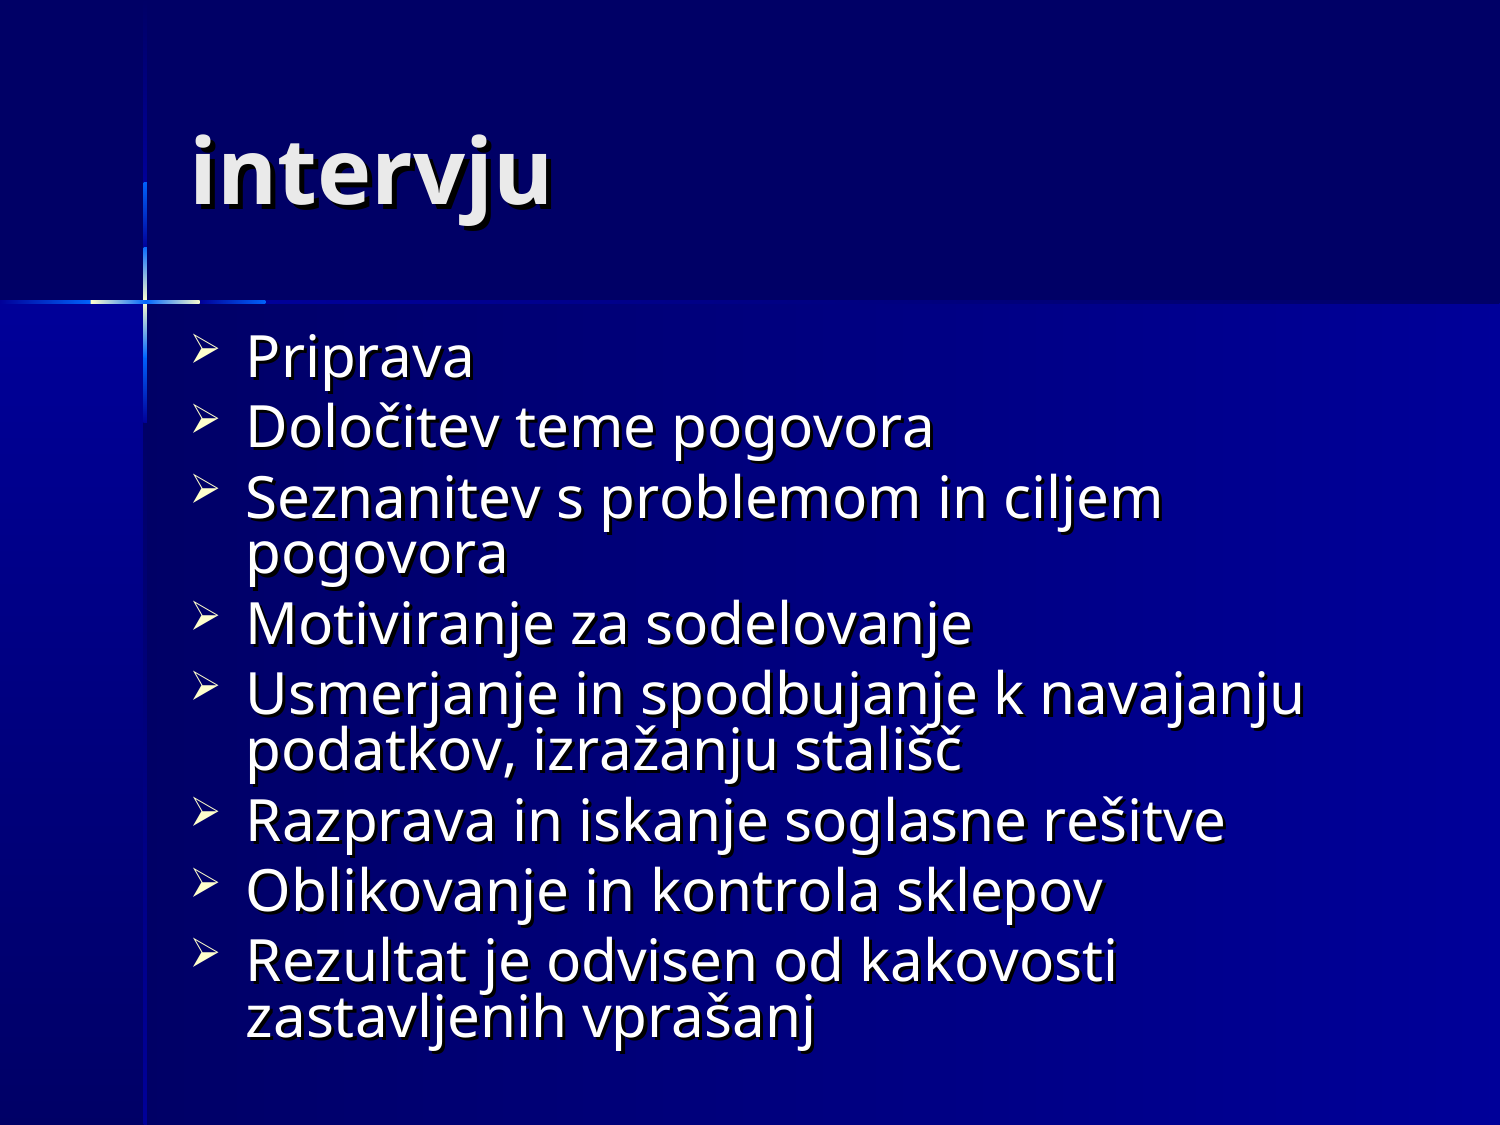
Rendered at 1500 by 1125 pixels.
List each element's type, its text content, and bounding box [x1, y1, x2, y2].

title intervju [174, 49, 1413, 285]
list Priprava Določitev teme pogovora Seznanitev s problemom in ciljem pogovora Motiviranje za sodelovanje Usmerjanje in spodbujanje k navajanju podatkov, izražanju stališč Razprava in iskanje soglasne rešitve Oblikovanje in kontrola sklepov Rezultat je odvisen od kakovosti zastavljenih vprašanj [174, 324, 1413, 1001]
